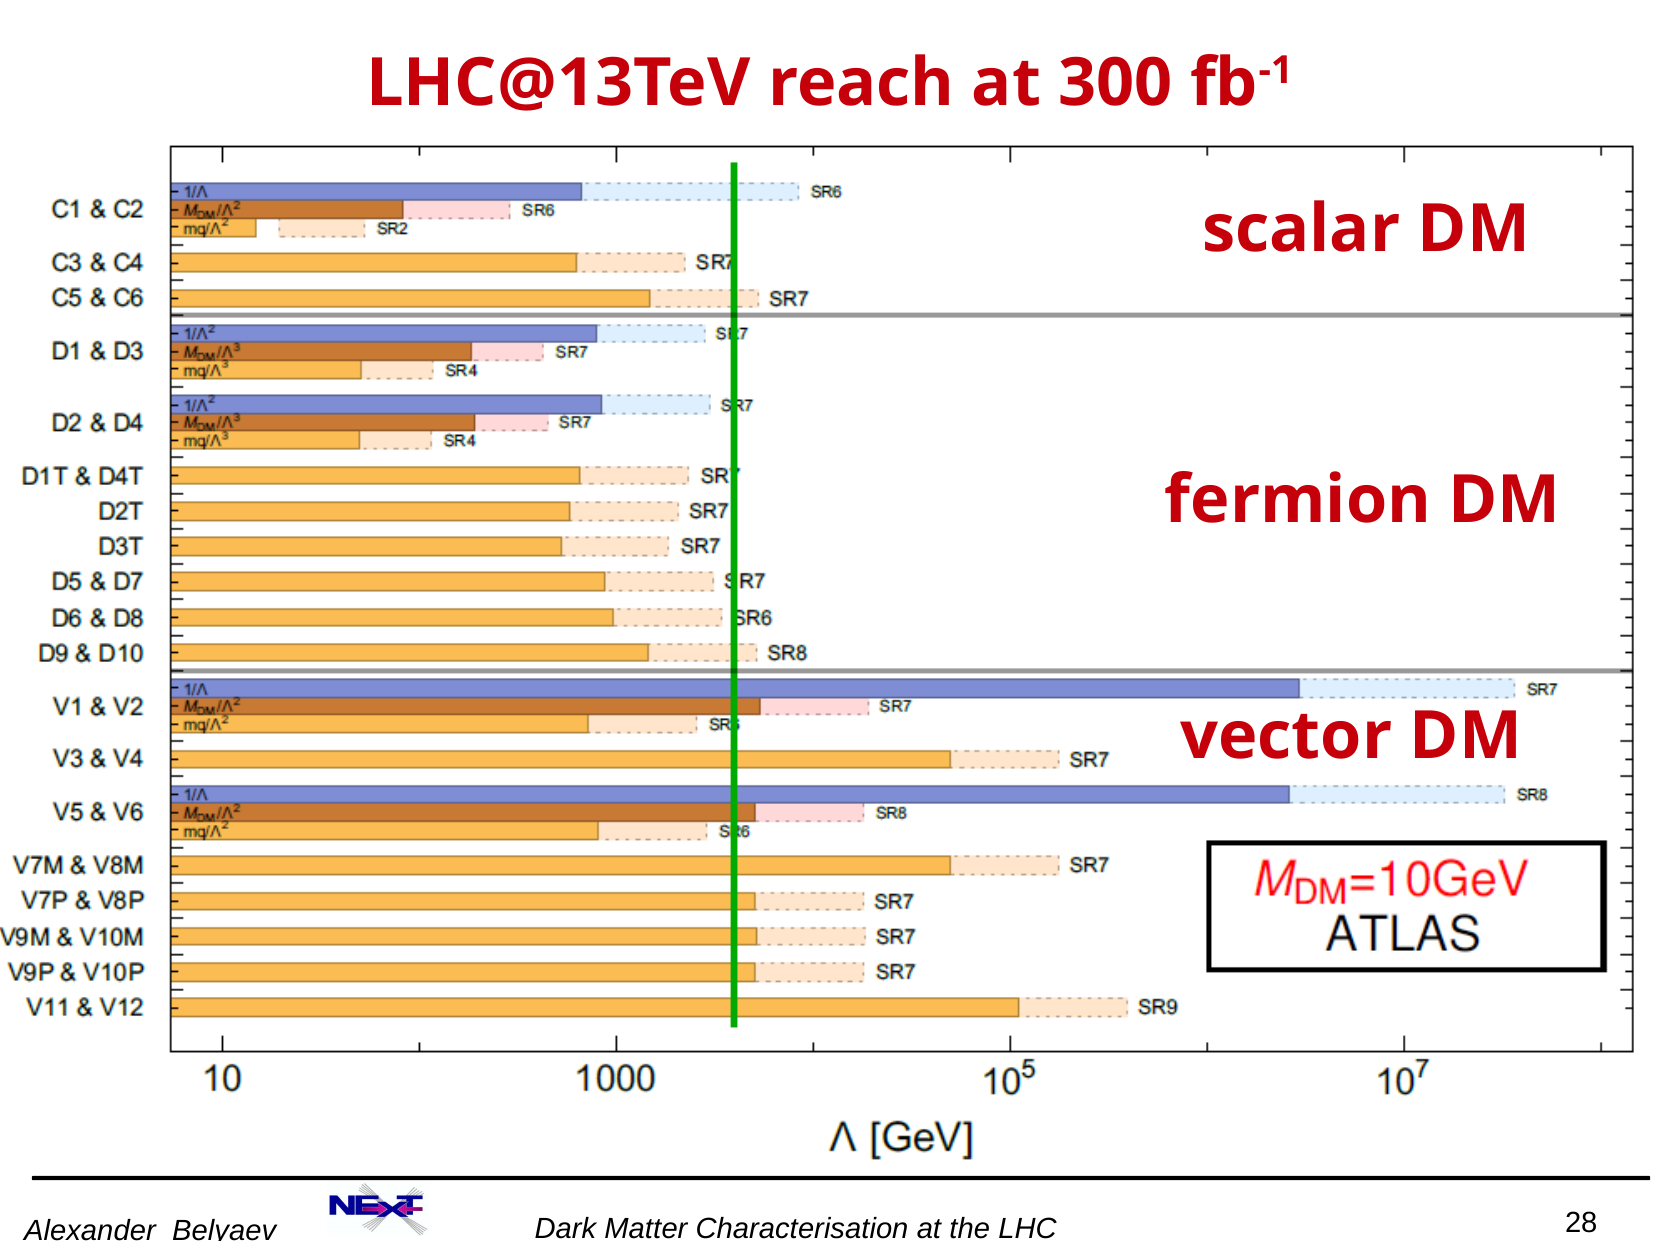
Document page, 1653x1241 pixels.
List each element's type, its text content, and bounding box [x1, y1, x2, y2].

text_box scalar DM [1125, 178, 1583, 272]
picture [327, 1181, 429, 1236]
title LHC@13TeV reach at 300 fb-1 [0, 23, 1653, 136]
text_box vector DM [1102, 686, 1560, 780]
text_box fermion DM [1114, 450, 1571, 544]
picture [0, 141, 1653, 1173]
